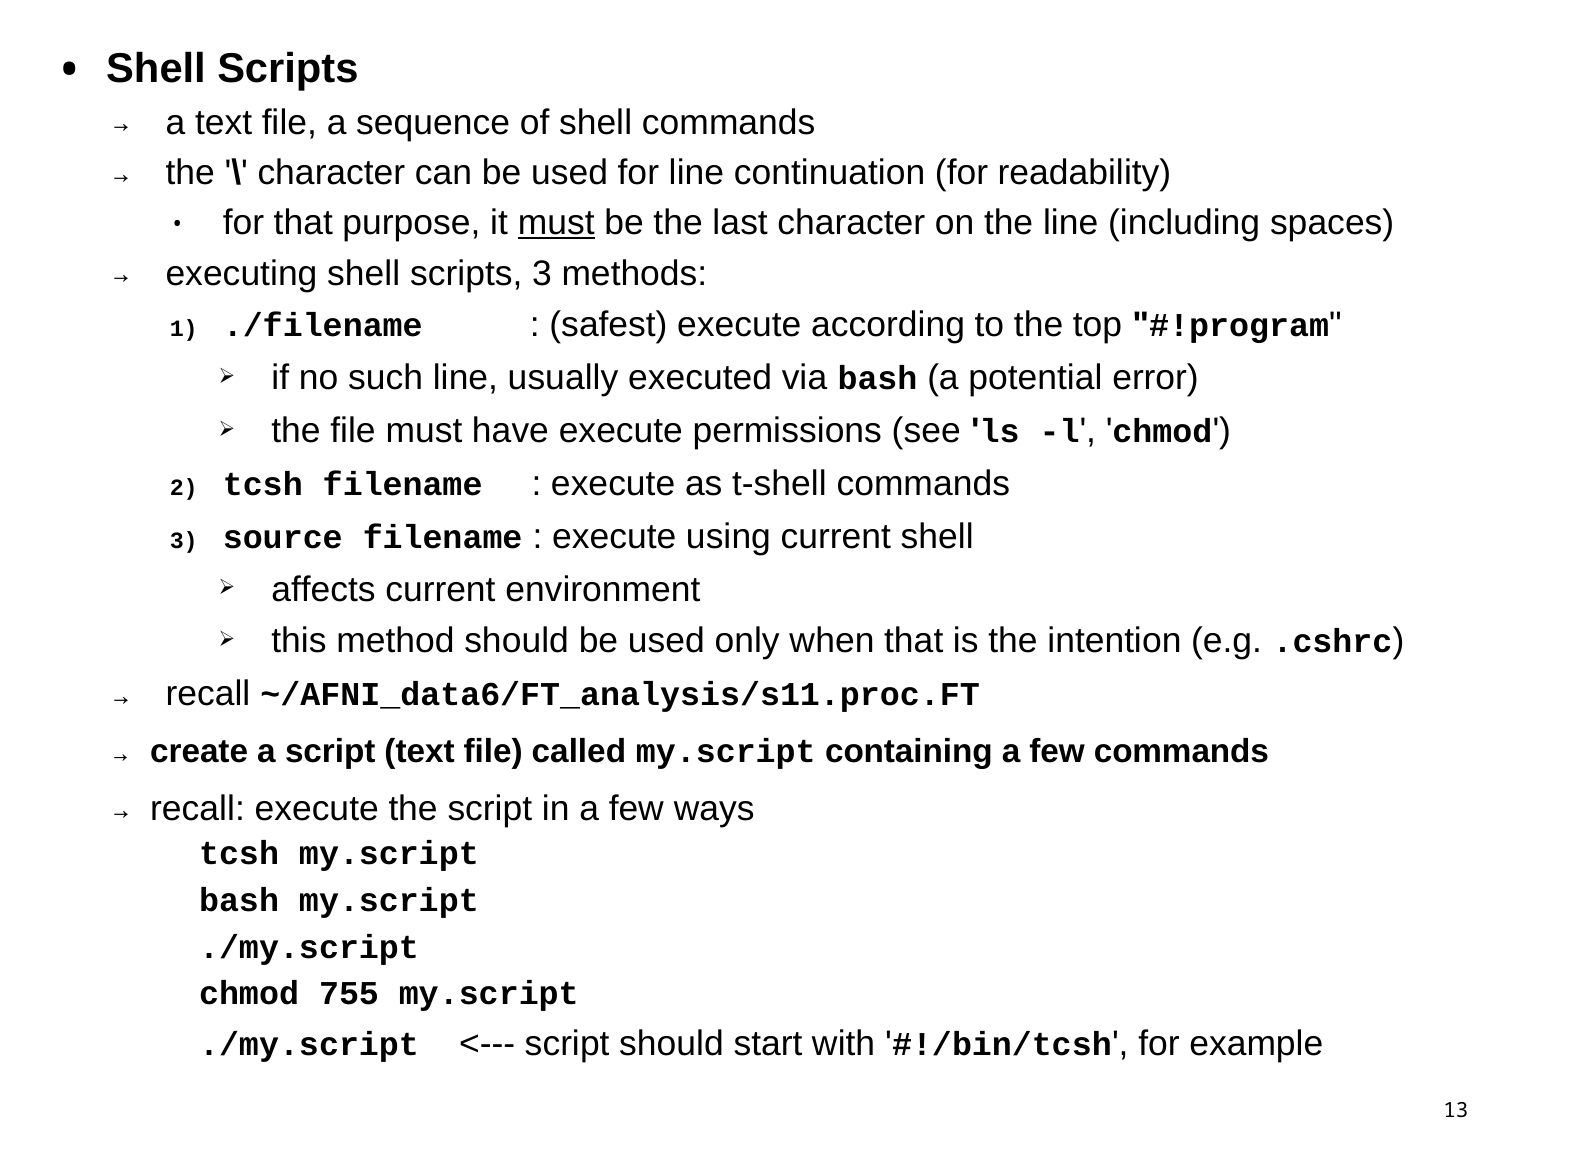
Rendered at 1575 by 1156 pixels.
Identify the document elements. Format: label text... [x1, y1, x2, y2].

list Shell Scripts a text file, a sequence of shell commands the '\' character can be used for line continuation (for readability) for that purpose, it must be the last character on the line (including spaces) executing shell scripts, 3 methods: ./filename : (safest) execute according to the top "#!program" if no such line, usually executed via bash (a potential error) the file must have execute permissions (see 'ls -l', 'chmod') tcsh filename : execute as t-shell commands source filename : execute using current shell affects current environment this method should be used only when that is the intention (e.g. .cshrc) recall ~/AFNI_data6/FT_analysis/s11.proc.FT create a script (text file) called my.script containing a few commands recall: execute the script in a few ways tcsh my.script bash my.script ./my.script chmod 755 my.script ./my.script <--- script should start with '#!/bin/tcsh', for example [37, 27, 1538, 1156]
